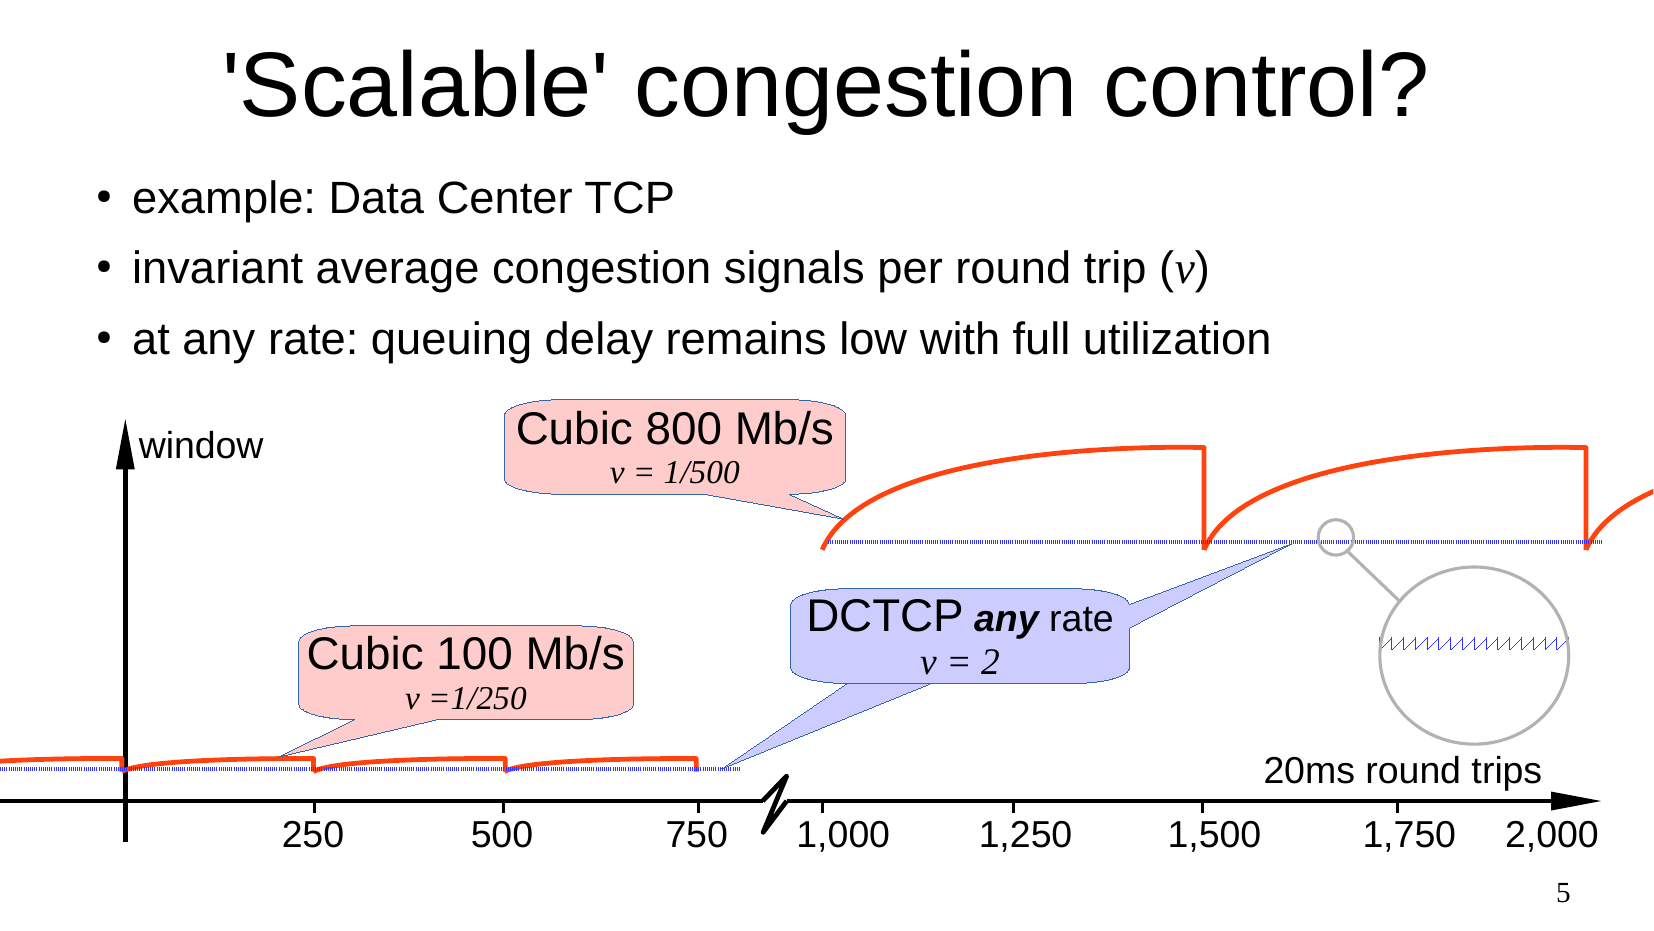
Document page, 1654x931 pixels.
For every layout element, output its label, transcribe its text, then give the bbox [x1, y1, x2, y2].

text_box 250 [267, 805, 368, 863]
title 'Scalable' congestion control? [82, 7, 1571, 163]
list example: Data Center TCP invariant average congestion signals per round trip (v) at any rate: queuing delay remains low with full utilization [83, 172, 1573, 370]
text_box 750 [650, 805, 752, 863]
text_box Cubic 800 Mb/s v = 1/500 [504, 399, 846, 520]
text_box 1,750 [1347, 805, 1471, 863]
text_box 1,500 [1152, 805, 1277, 863]
text_box DCTCP any rate: v = 2 [721, 684, 930, 769]
text_box 1,000 [781, 805, 905, 863]
text_box 500 [456, 805, 557, 863]
text_box 20ms round trips [1248, 741, 1654, 805]
text_box 2,000 [1490, 805, 1614, 863]
text_box window [124, 417, 458, 528]
text_box DCTCP any rate v = 2 [790, 543, 1292, 684]
text_box Cubic 100 Mb/s v =1/250 [278, 625, 634, 758]
text_box 1,250 [963, 805, 1088, 863]
